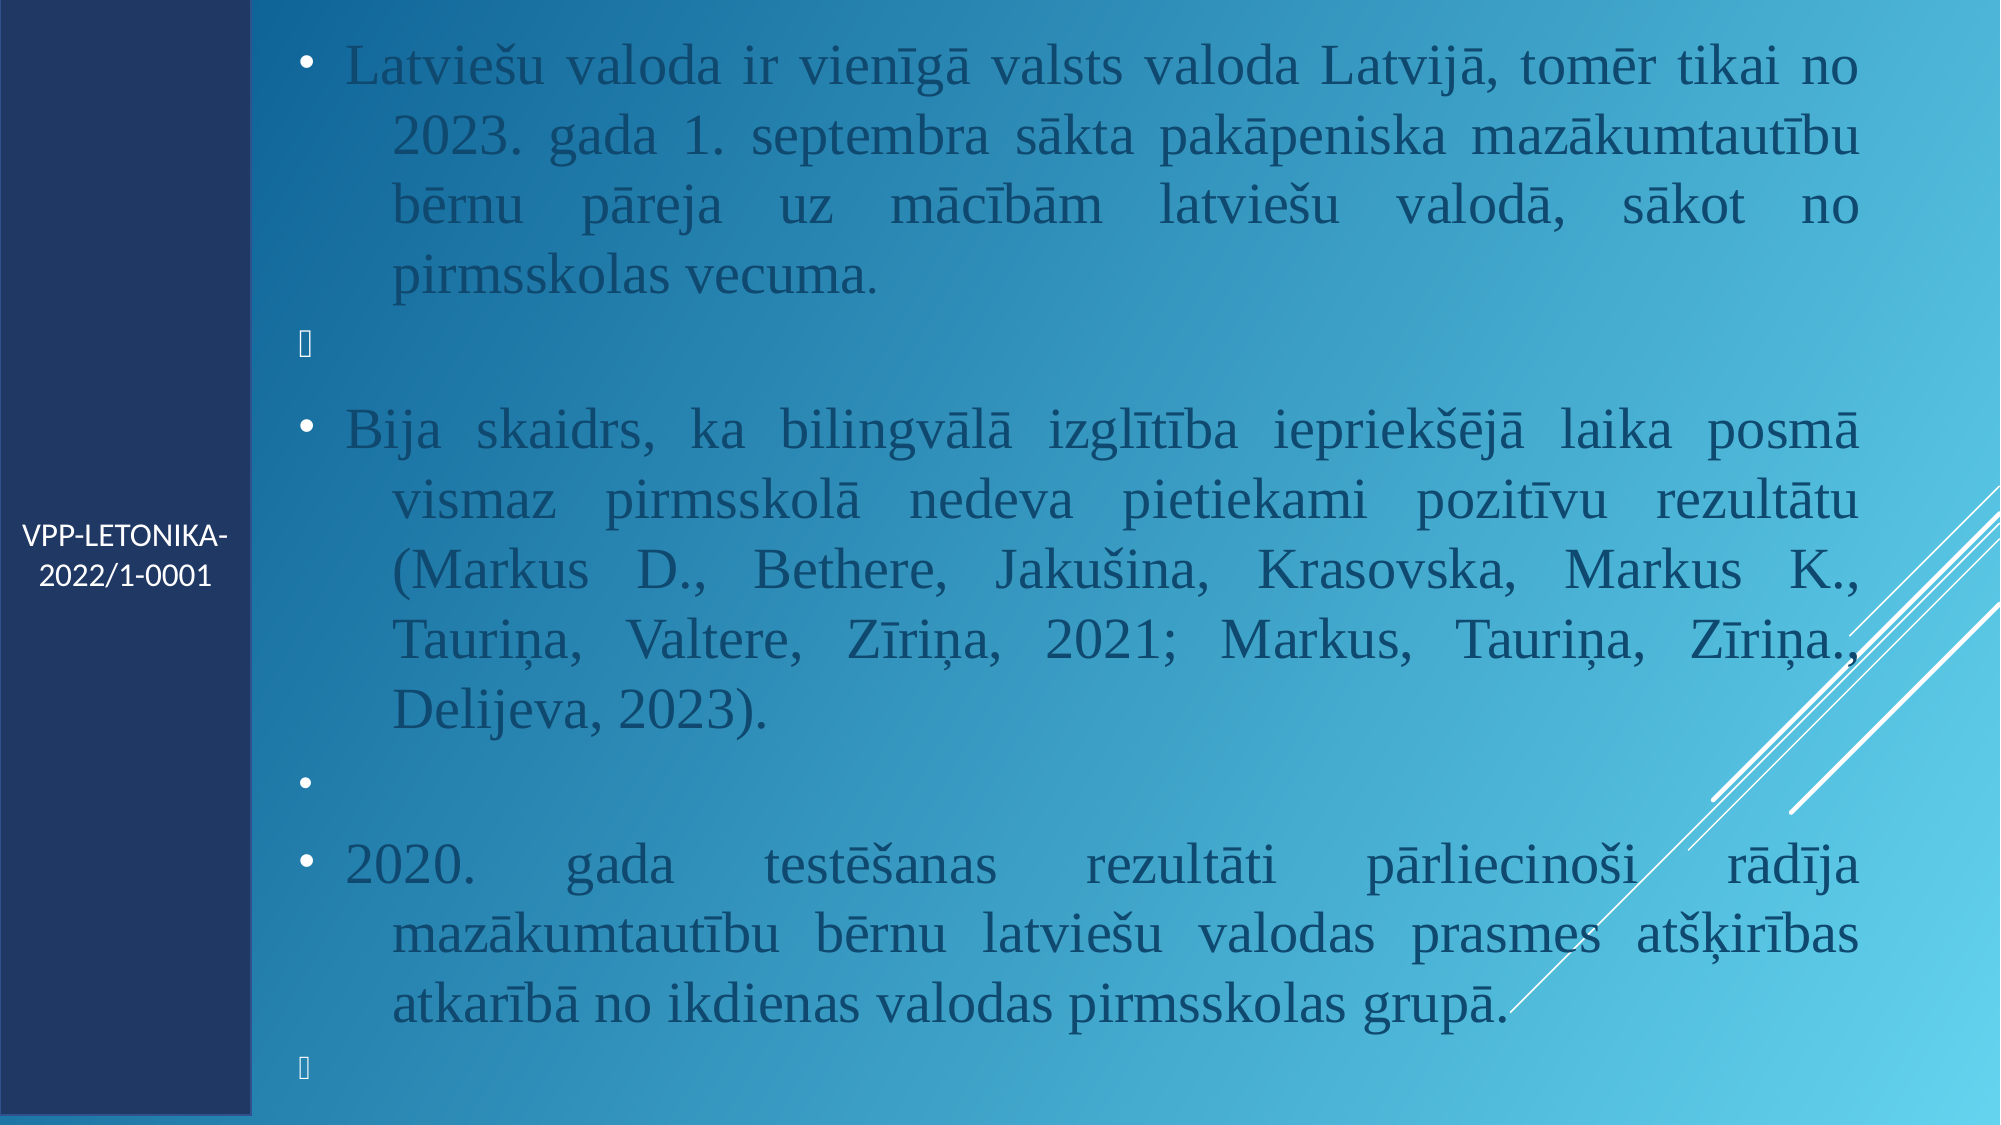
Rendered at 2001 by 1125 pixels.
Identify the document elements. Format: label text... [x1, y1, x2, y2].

list Latviešu valoda ir vienīgā valsts valoda Latvijā, tomēr tikai no 2023. gada 1. septembra sākta pakāpeniska mazākumtautību bērnu pāreja uz mācībām latviešu valodā, sākot no pirmsskolas vecuma. Bija skaidrs, ka bilingvālā izglītība iepriekšējā laika posmā vismaz pirmsskolā nedeva pietiekami pozitīvu rezultātu (Markus D., Bethere, Jakušina, Krasovska, Markus K., Tauriņa, Valtere, Zīriņa, 2021; Markus, Tauriņa, Zīriņa., Delijeva, 2023). 2020. gada testēšanas rezultāti pārliecinoši rādīja mazākumtautību bērnu latviešu valodas prasmes atšķirības atkarībā no ikdienas valodas pirmsskolas grupā. [283, 18, 1877, 1087]
text_box VPP-LETONIKA-2022/1-0001 [0, 0, 251, 1115]
